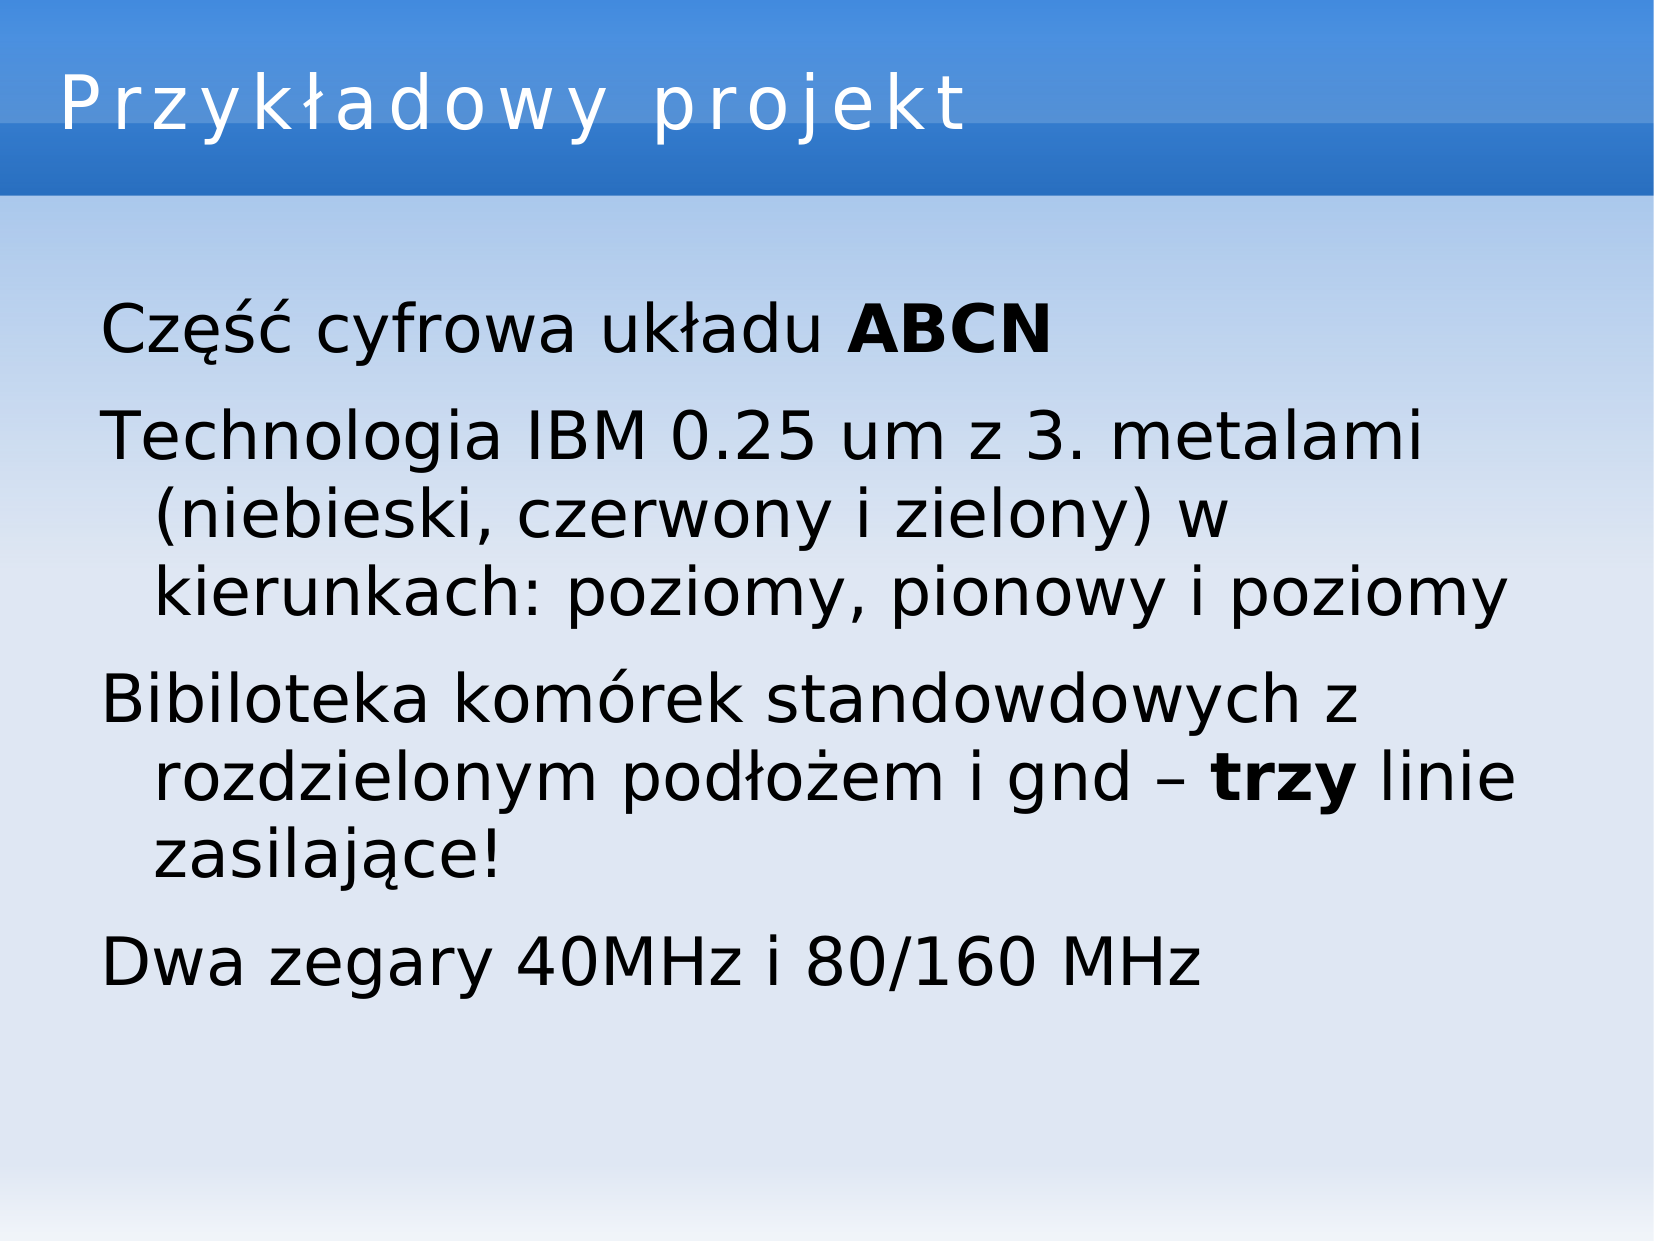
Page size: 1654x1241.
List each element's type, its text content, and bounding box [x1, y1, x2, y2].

picture [0, 0, 1654, 1241]
title Przykładowy projekt [59, 29, 1270, 178]
list Część cyfrowa układu ABCN Technologia IBM 0.25 um z 3. metalami (niebieski, czerwony i zielony) w kierunkach: poziomy, pionowy i poziomy Bibiloteka komórek standowdowych z rozdzielonym podłożem i gnd – trzy linie zasilające! Dwa zegary 40MHz i 80/160 MHz [82, 290, 1571, 1109]
